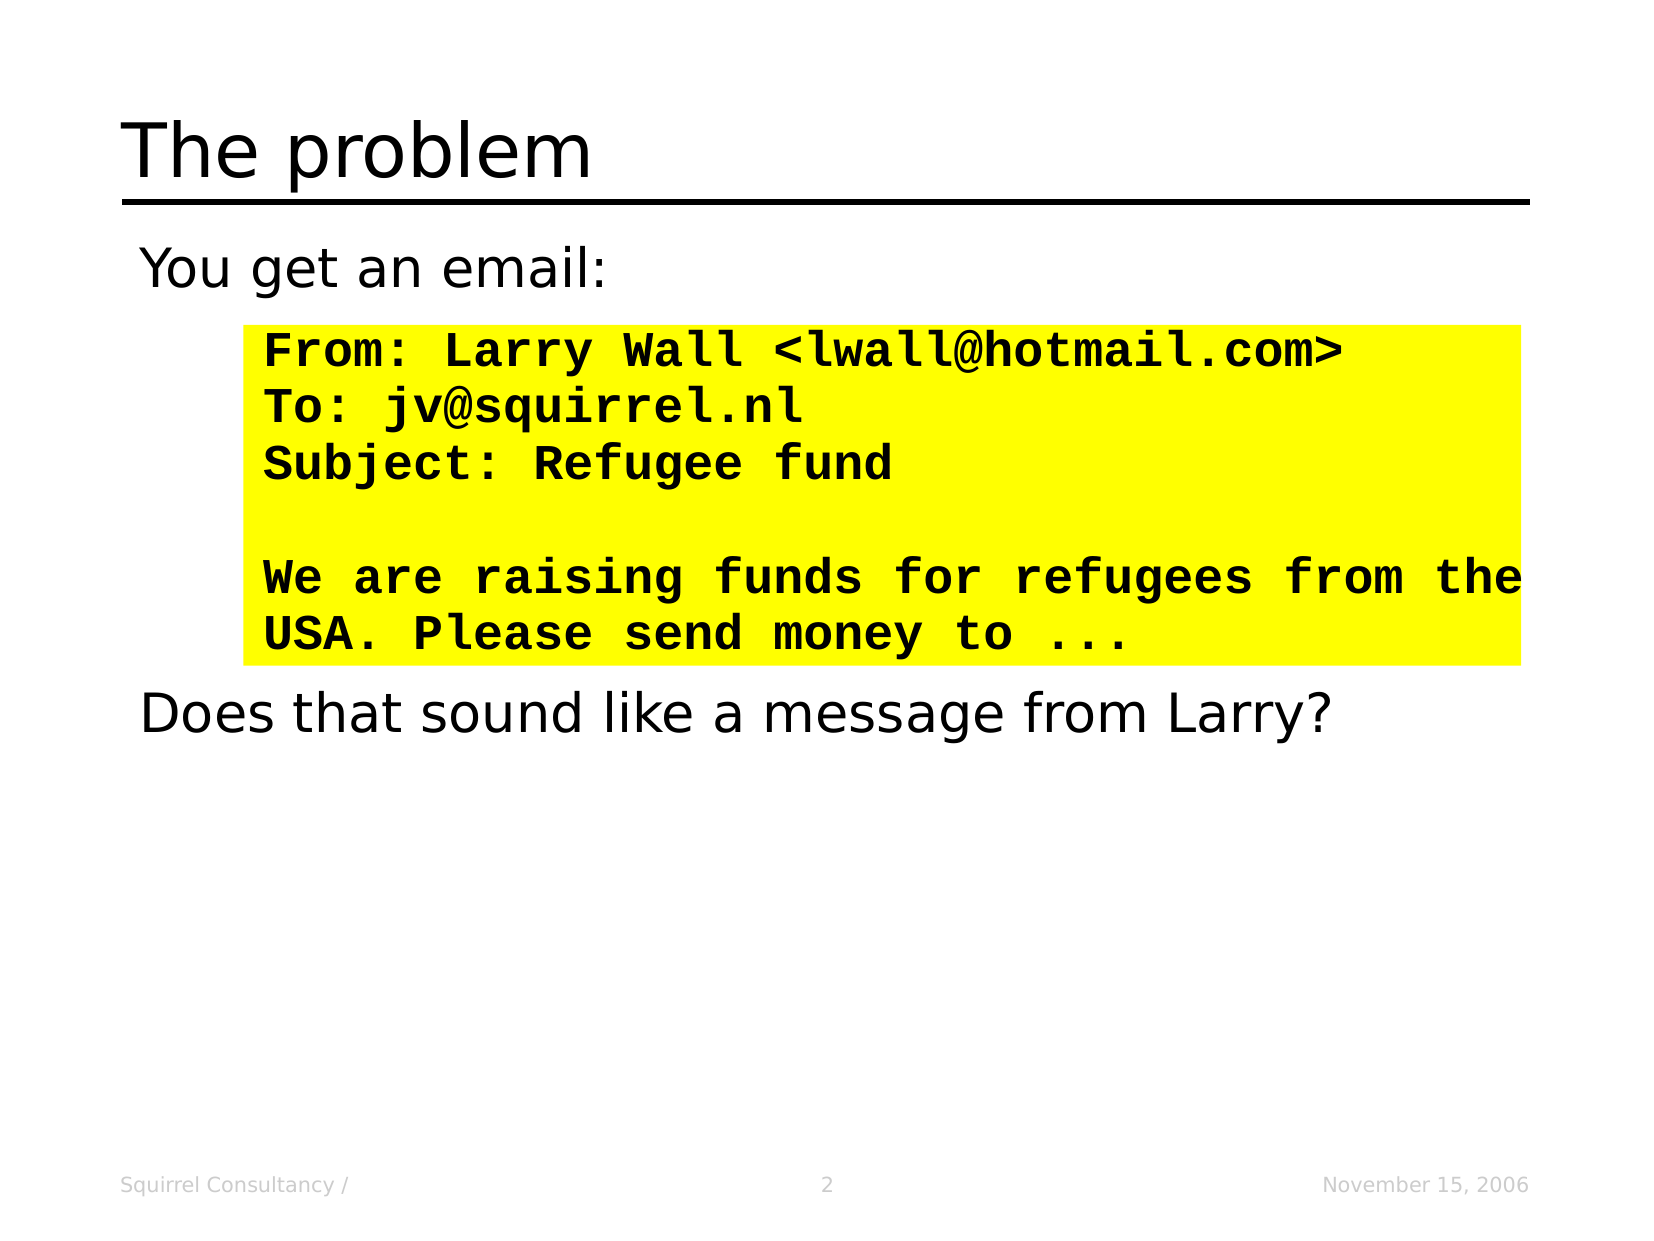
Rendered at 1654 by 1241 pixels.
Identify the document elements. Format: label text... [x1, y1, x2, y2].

list You get an email: From: Larry Wall <lwall@hotmail.com> To: jv@squirrel.nl Subject: Refugee fund We are raising funds for refugees from the USA. Please send money to ... Does that sound like a message from Larry? [121, 237, 1534, 1141]
title The problem [121, 102, 1534, 200]
